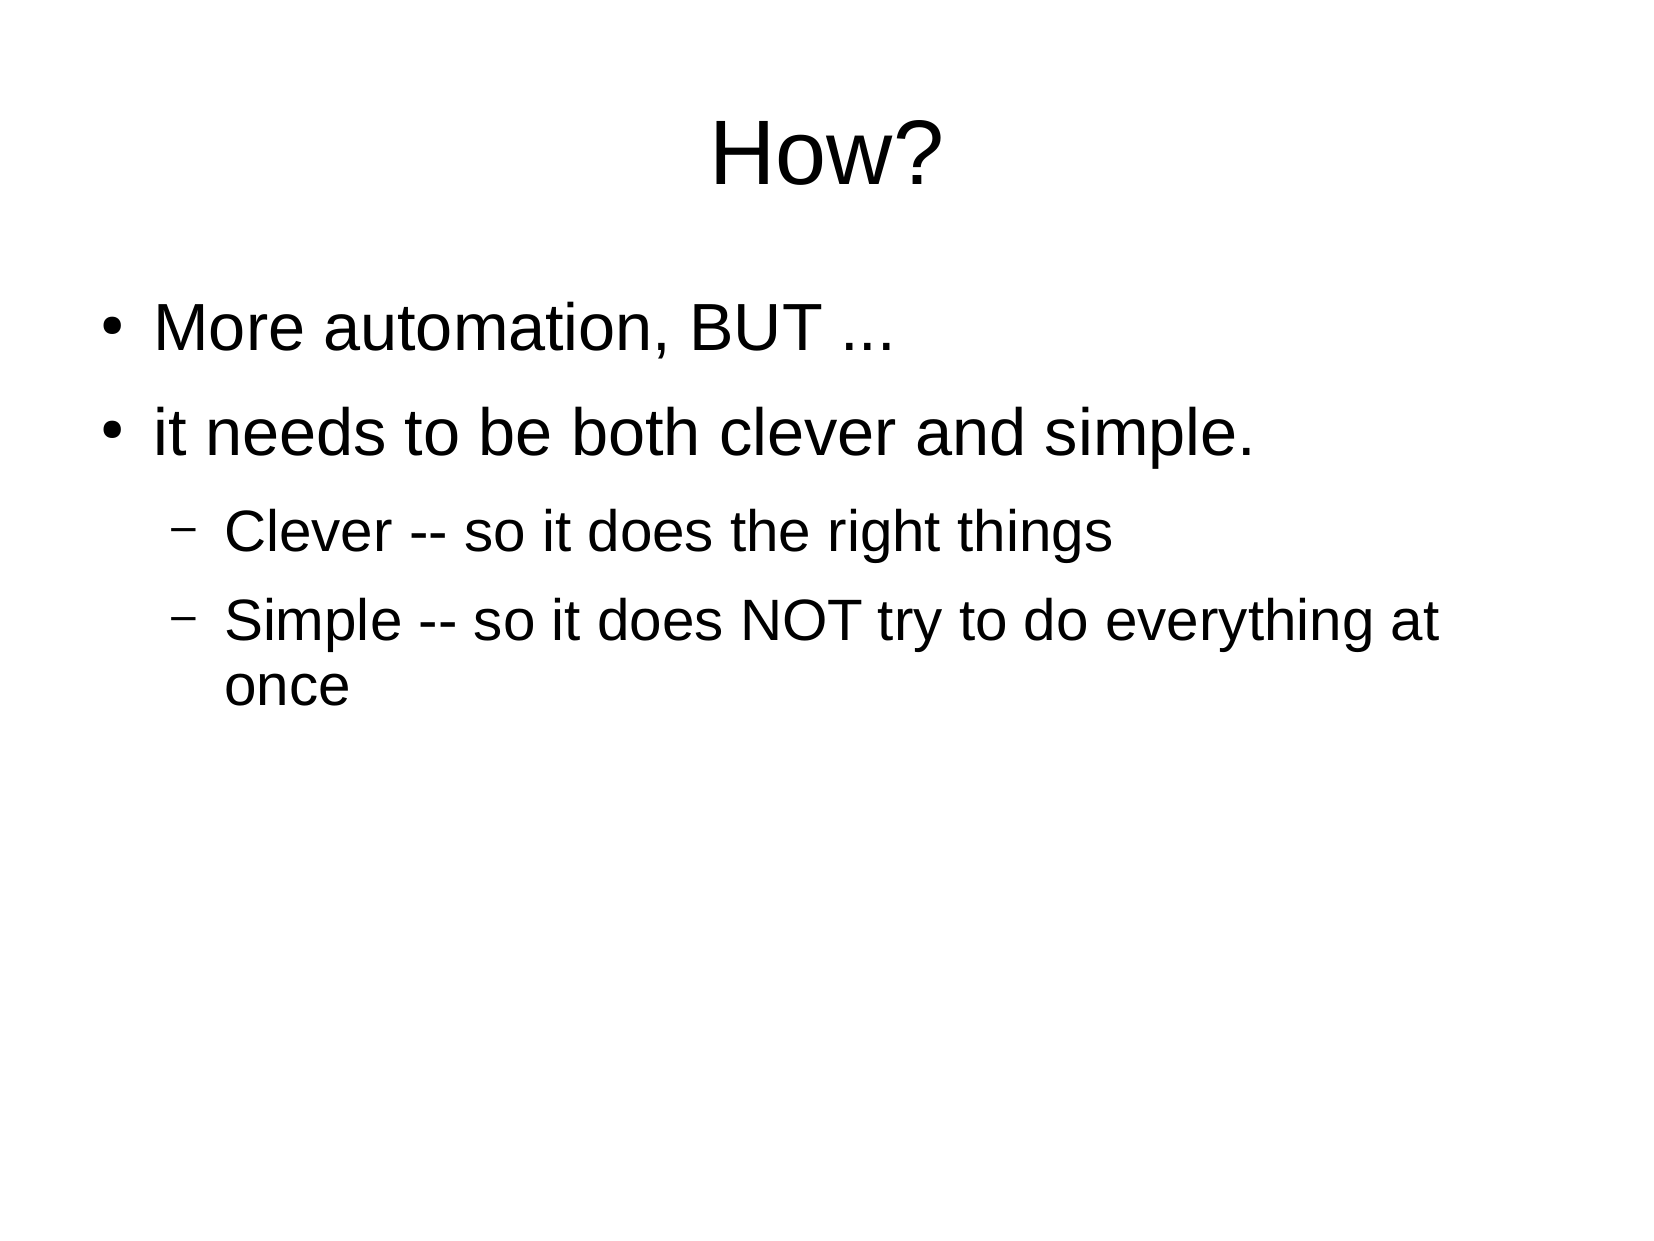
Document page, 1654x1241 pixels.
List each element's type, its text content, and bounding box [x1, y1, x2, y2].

title How? [82, 49, 1571, 257]
list More automation, BUT ... it needs to be both clever and simple. Clever -- so it does the right things Simple -- so it does NOT try to do everything at once [82, 290, 1538, 1010]
